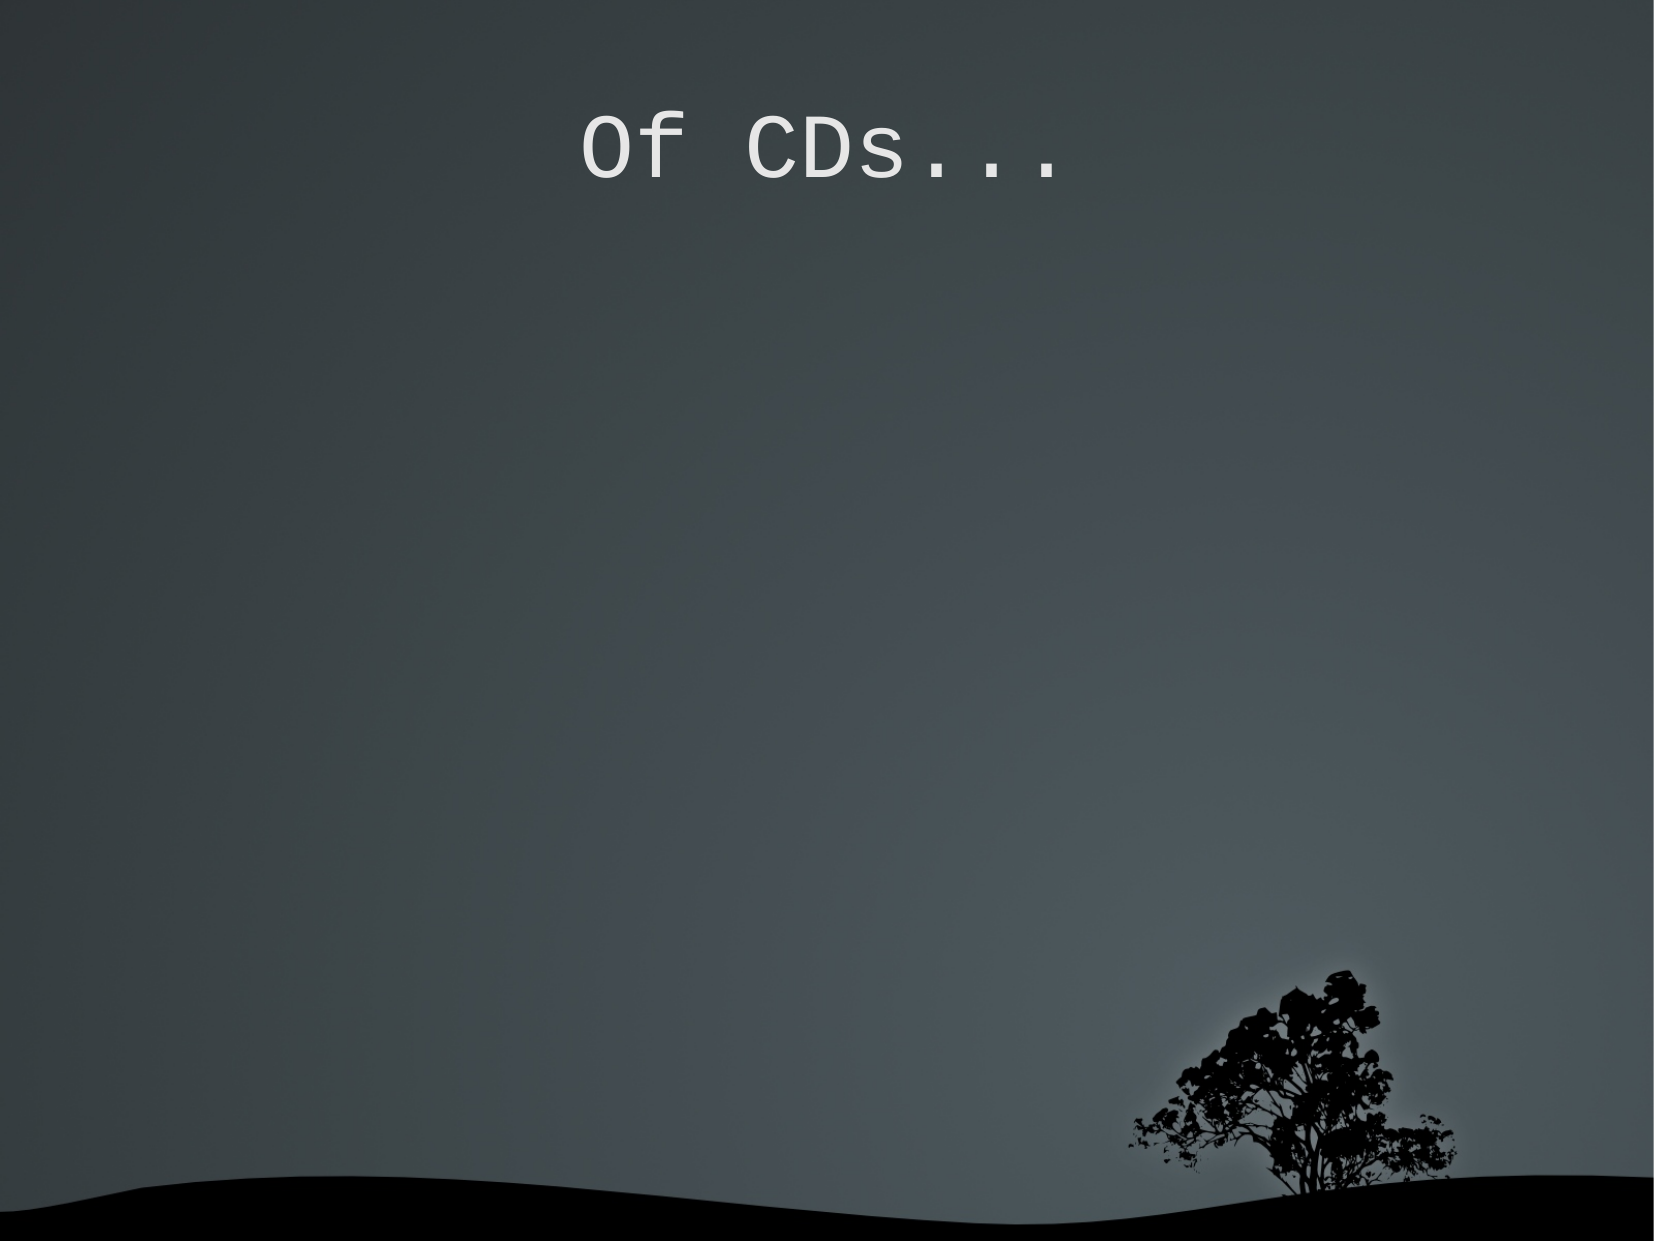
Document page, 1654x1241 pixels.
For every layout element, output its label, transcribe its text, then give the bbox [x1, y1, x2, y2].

list [82, 290, 1571, 1094]
title Of CDs... [82, 56, 1571, 250]
picture [0, 0, 1654, 1241]
